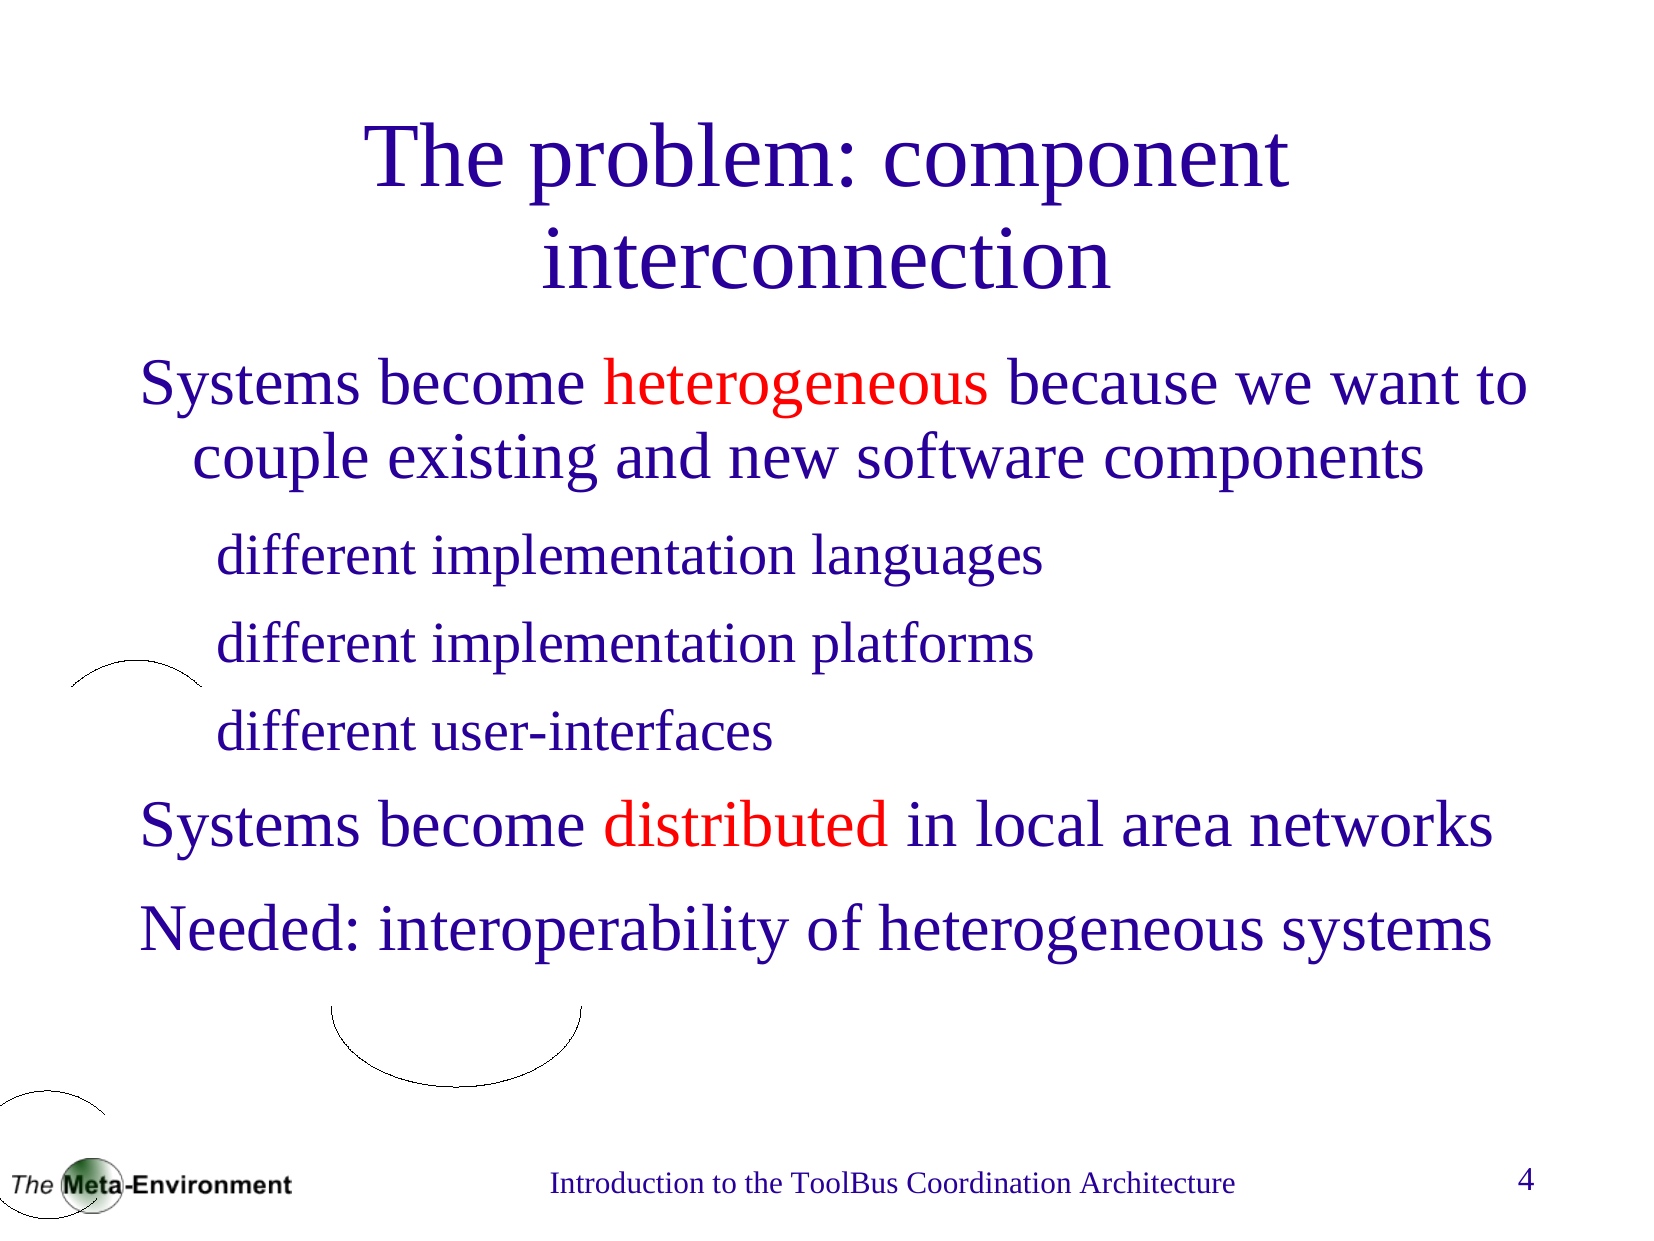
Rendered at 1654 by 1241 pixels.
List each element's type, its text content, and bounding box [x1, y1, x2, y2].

title The problem: component interconnection [121, 96, 1534, 317]
picture [12, 1158, 292, 1214]
list Systems become heterogeneous because we want to couple existing and new software components different implementation languages different implementation platforms different user-interfaces Systems become distributed in local area networks Needed: interoperability of heterogeneous systems [121, 344, 1534, 1127]
